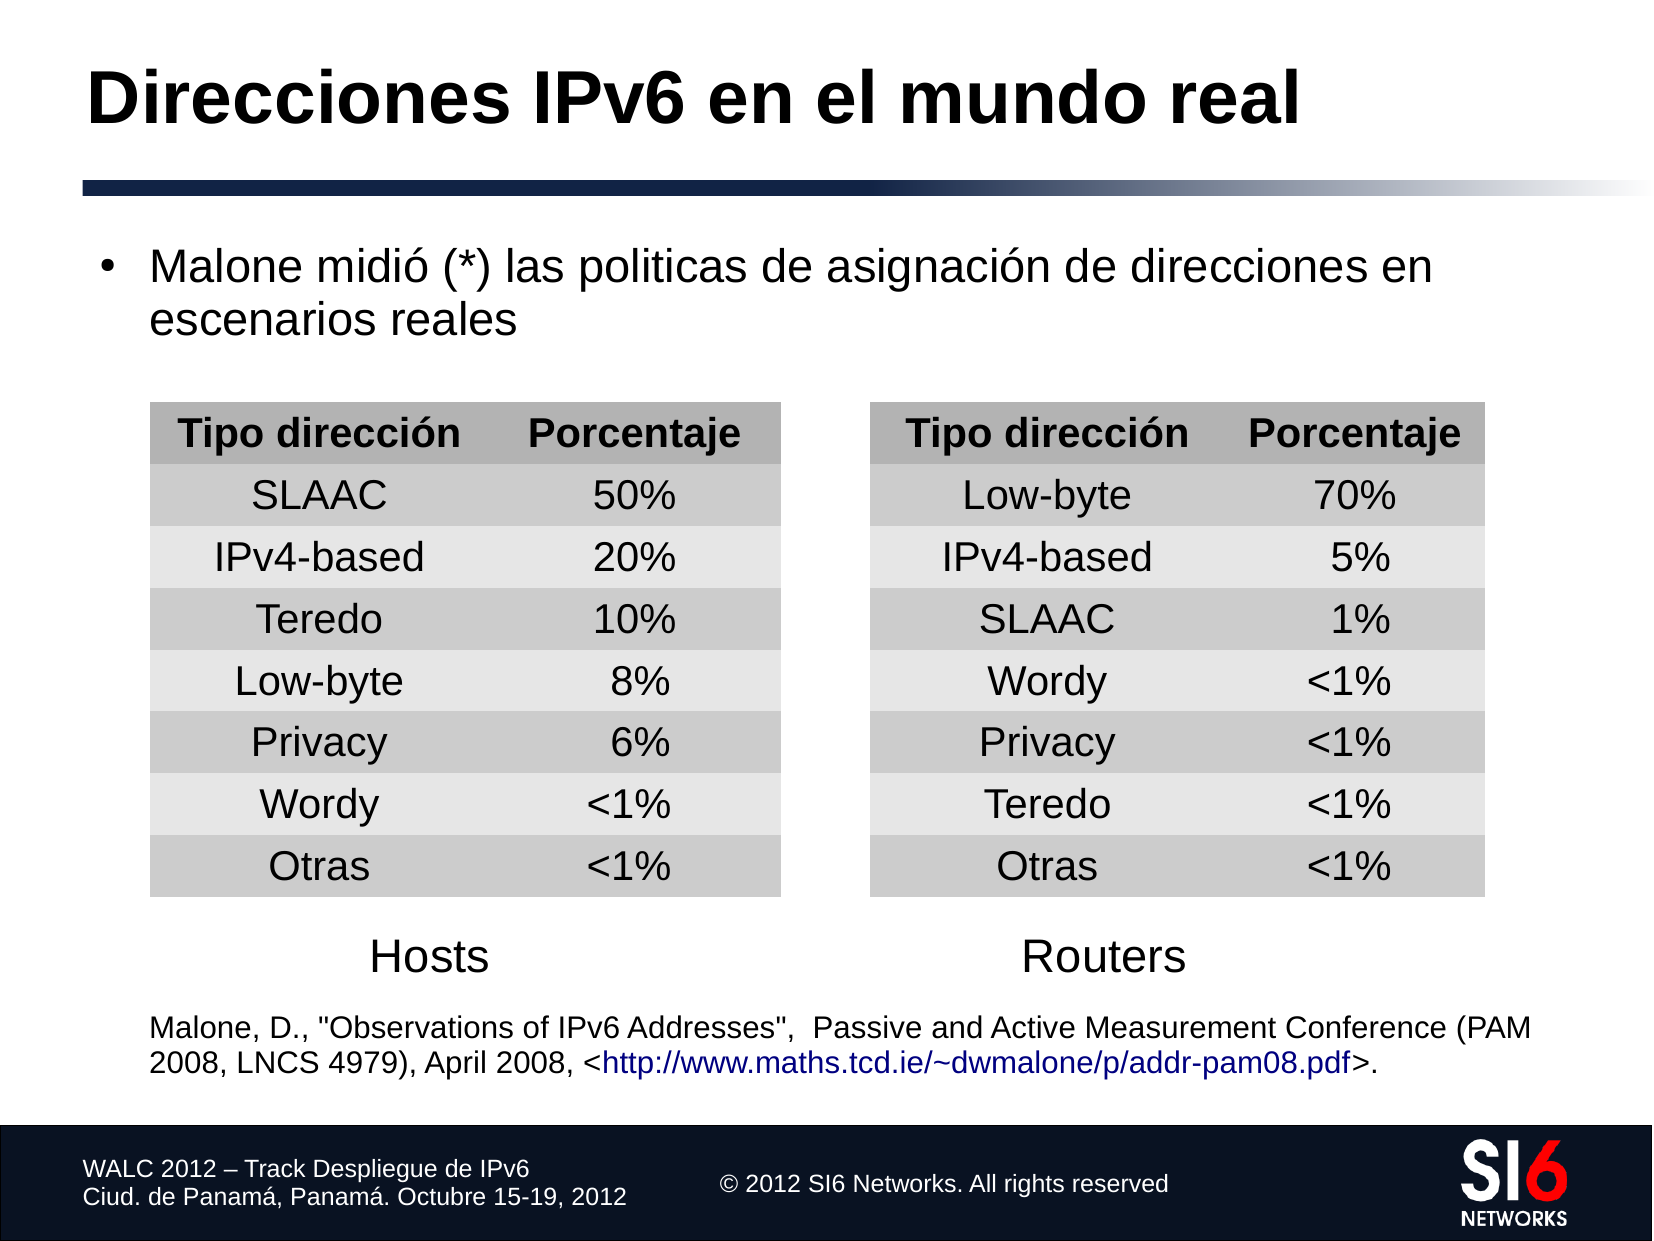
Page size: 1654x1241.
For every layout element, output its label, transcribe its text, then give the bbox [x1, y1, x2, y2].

table_cell <1% [489, 835, 781, 897]
table_header Tipo dirección [150, 402, 489, 464]
table_cell 1% [1225, 588, 1485, 650]
table_cell Wordy [870, 650, 1225, 711]
table_header Tipo dirección [870, 402, 1225, 464]
table_cell 8% [489, 650, 781, 711]
table_cell 20% [489, 526, 781, 588]
table_header Porcentaje [1225, 402, 1485, 464]
table_cell Wordy [150, 773, 489, 835]
table_cell Low-byte [870, 464, 1225, 526]
table_cell 70% [1225, 464, 1485, 526]
table_cell <1% [1225, 711, 1485, 773]
table_cell <1% [1225, 650, 1485, 711]
list Hosts Routers Malone, D., "Observations of IPv6 Addresses", Passive and Active Measurement Conference (PAM 2008, LNCS 4979), April 2008, <http://www.maths.tcd.ie/~dwmalone/p/addr-pam08.pdf>. [82, 930, 1571, 1081]
table_cell Privacy [870, 711, 1225, 773]
table_cell 5% [1225, 526, 1485, 588]
table_cell Otras [150, 835, 489, 897]
table_cell 50% [489, 464, 781, 526]
title Direcciones IPv6 en el mundo real [86, 30, 1576, 166]
table_cell Otras [870, 835, 1225, 897]
table_cell 10% [489, 588, 781, 650]
table_cell Privacy [150, 711, 489, 773]
table_cell SLAAC [870, 588, 1225, 650]
table_cell SLAAC [150, 464, 489, 526]
table_cell <1% [1225, 835, 1485, 897]
table_cell <1% [489, 773, 781, 835]
table_header Porcentaje [489, 402, 781, 464]
table_cell IPv4-based [870, 526, 1225, 588]
table_cell <1% [1225, 773, 1485, 835]
table_cell Low-byte [150, 650, 489, 711]
table_cell Teredo [150, 588, 489, 650]
list Malone midió (*) las politicas de asignación de direcciones en escenarios reales [82, 240, 1571, 346]
table_cell 6% [489, 711, 781, 773]
table_cell Teredo [870, 773, 1225, 835]
table_cell IPv4-based [150, 526, 489, 588]
picture [1461, 1139, 1567, 1226]
